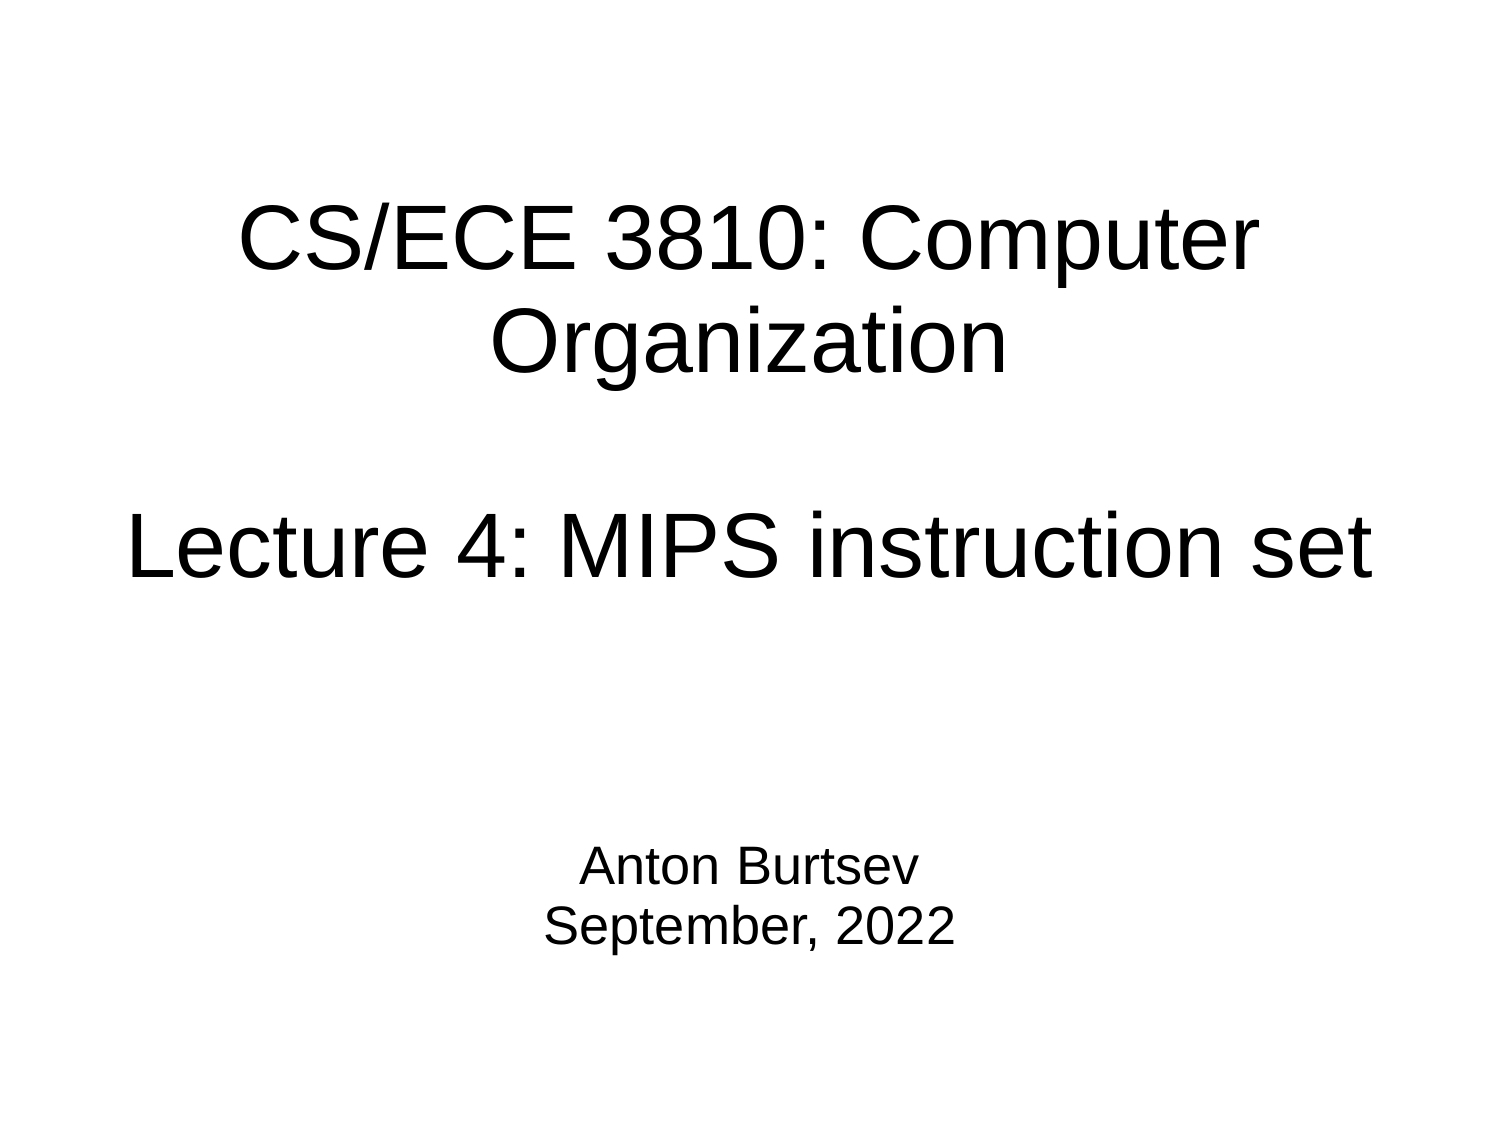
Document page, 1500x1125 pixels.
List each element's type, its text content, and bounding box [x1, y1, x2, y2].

subtitle Anton Burtsev September, 2022 [75, 578, 1425, 1006]
title CS/ECE 3810: Computer Organization Lecture 4: MIPS instruction set [75, 102, 1425, 578]
